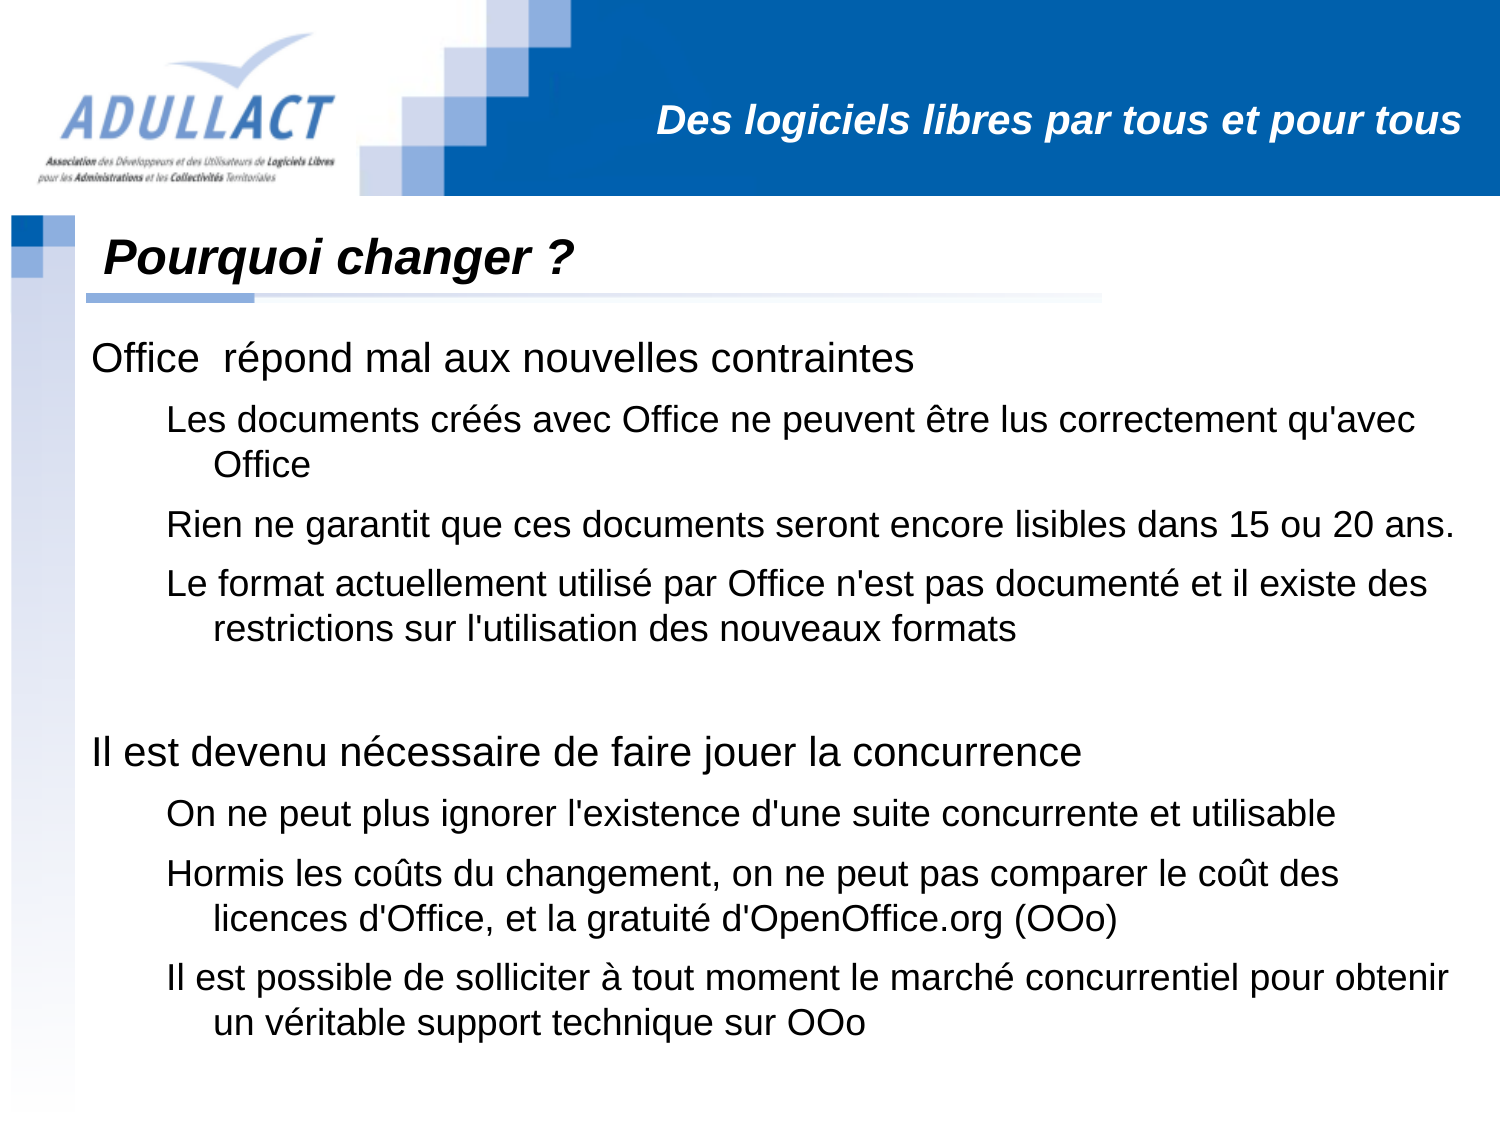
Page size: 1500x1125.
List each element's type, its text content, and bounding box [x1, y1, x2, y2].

picture [31, 29, 346, 189]
picture [86, 293, 1102, 303]
picture [356, 0, 1500, 196]
list Office répond mal aux nouvelles contraintes Les documents créés avec Office ne peuvent être lus correctement qu'avec Office Rien ne garantit que ces documents seront encore lisibles dans 15 ou 20 ans. Le format actuellement utilisé par Office n'est pas documenté et il existe des restrictions sur l'utilisation des nouveaux formats Il est devenu nécessaire de faire jouer la concurrence On ne peut plus ignorer l'existence d'une suite concurrente et utilisable Hormis les coûts du changement, on ne peut pas comparer le coût des licences d'Office, et la gratuité d'OpenOffice.org (OOo) Il est possible de solliciter à tout moment le marché concurrentiel pour obtenir un véritable support technique sur OOo [91, 331, 1474, 1125]
title Pourquoi changer ? [88, 219, 1459, 292]
picture [10, 214, 75, 1113]
